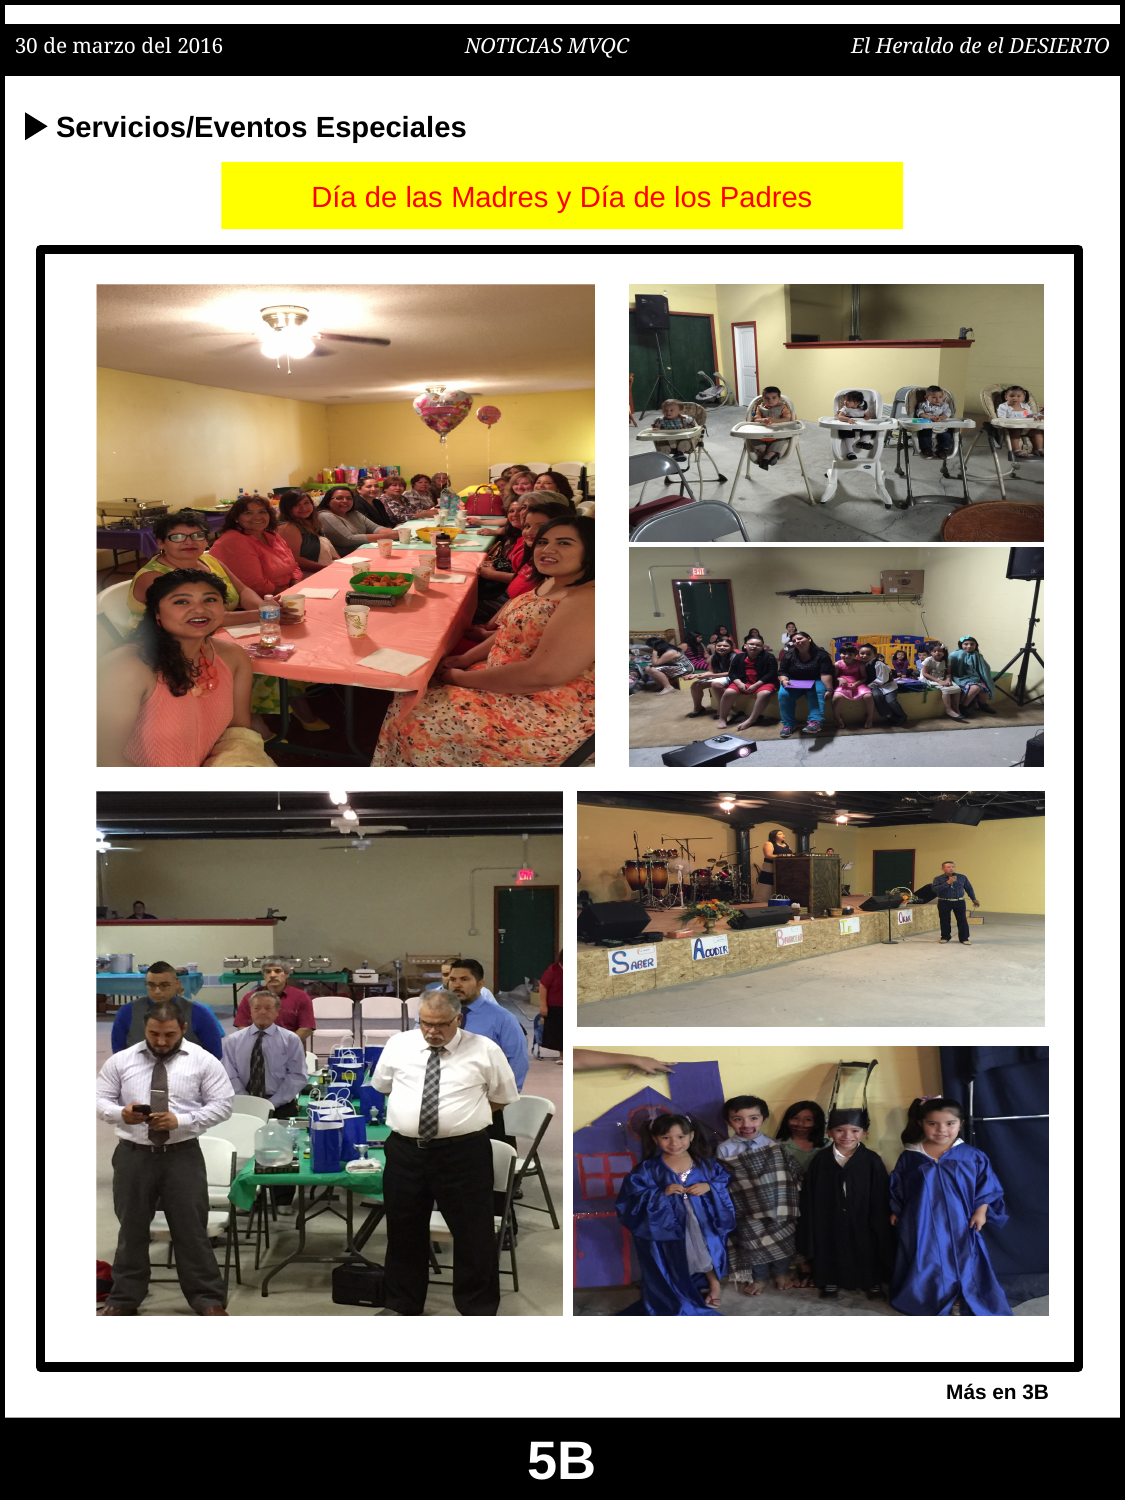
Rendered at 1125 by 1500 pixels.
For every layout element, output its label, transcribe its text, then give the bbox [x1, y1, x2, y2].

text_box [25, 113, 47, 139]
picture [573, 1046, 1049, 1316]
picture [96, 791, 563, 1316]
picture [629, 547, 1044, 767]
picture [629, 284, 1044, 542]
picture [96, 284, 595, 767]
text_box 5B [0, 1417, 1125, 1498]
text_box Servicios/Eventos Especiales [41, 100, 542, 152]
text_box Más en 3B [931, 1372, 1066, 1412]
text_box El Heraldo de el DESIERTO [836, 24, 1125, 66]
text_box Día de las Madres y Día de los Padres [221, 161, 904, 230]
text_box [229, 25, 1125, 75]
text_box 30 de marzo del 2016 [0, 24, 229, 91]
text_box NOTICIAS MVQC [450, 24, 645, 66]
picture [577, 791, 1045, 1027]
